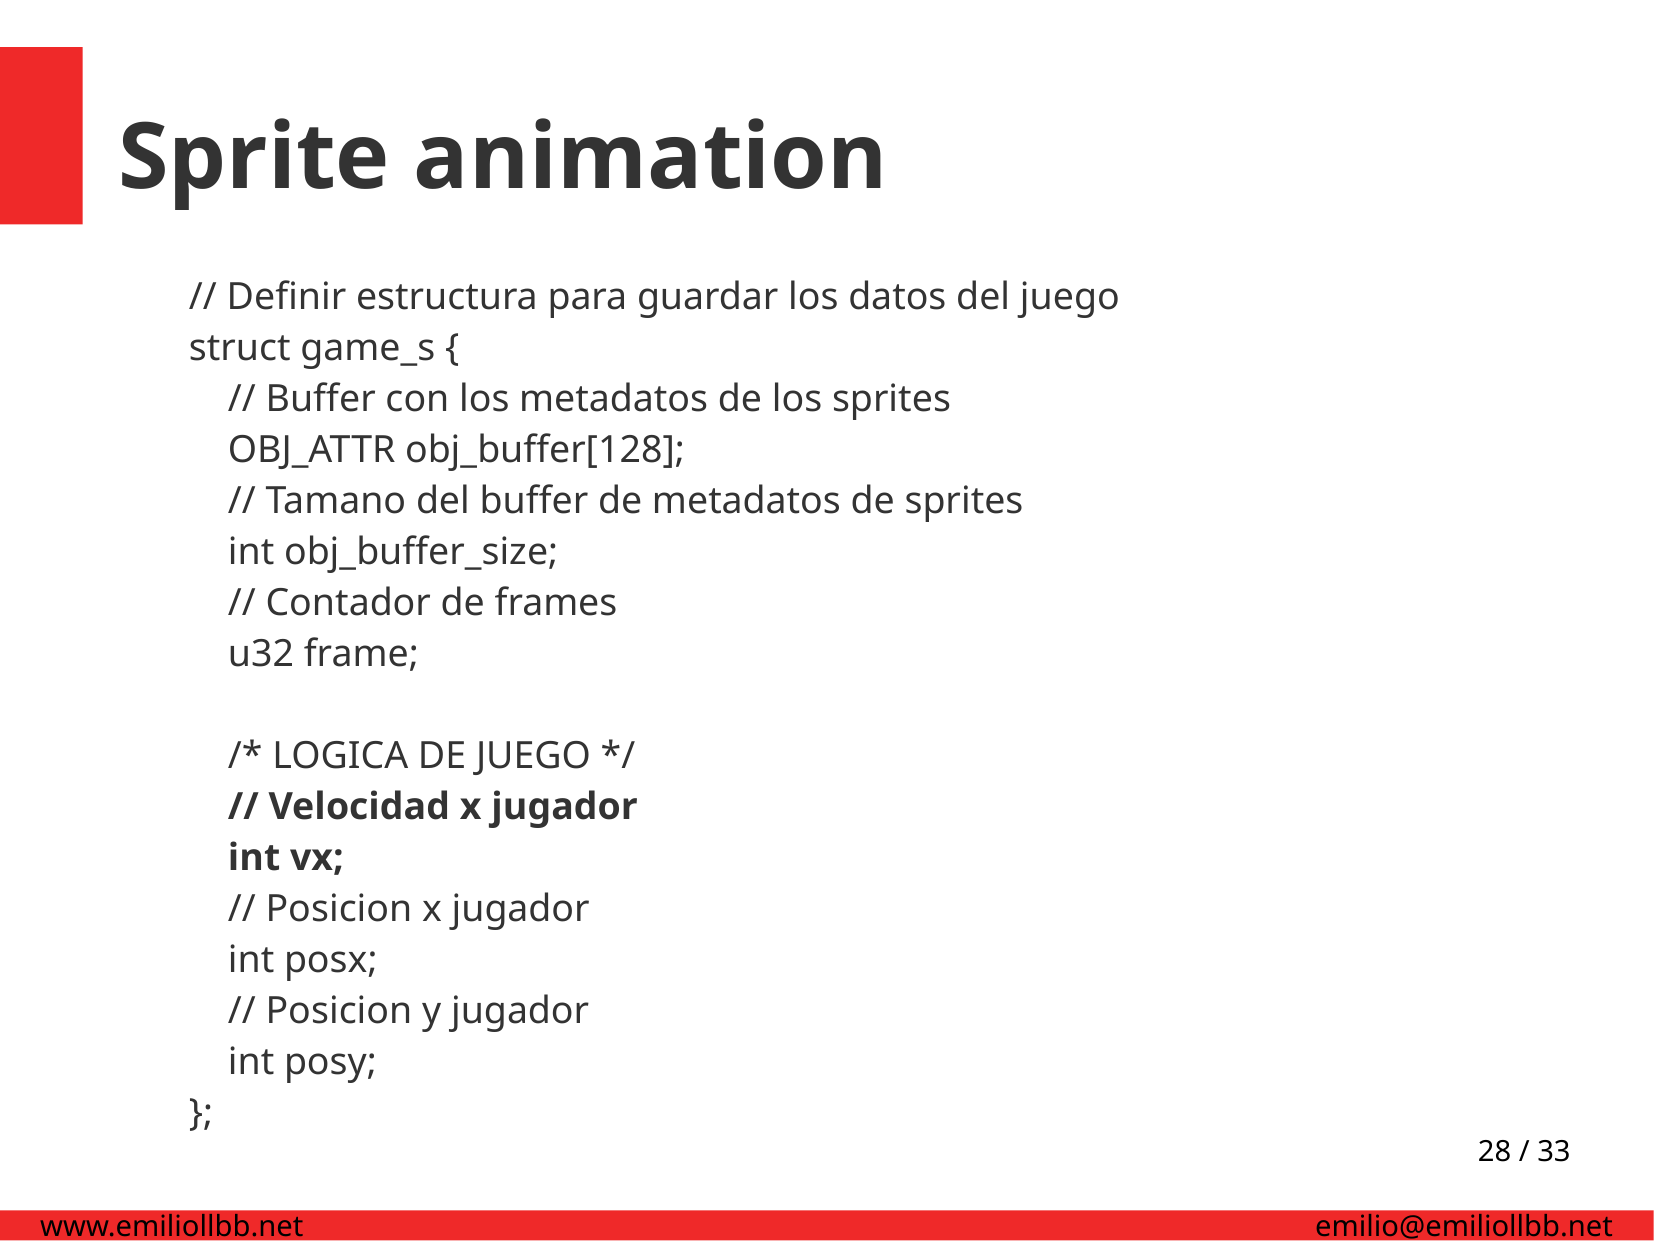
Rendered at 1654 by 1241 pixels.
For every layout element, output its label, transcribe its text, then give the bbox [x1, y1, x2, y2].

title Sprite animation [118, 49, 1571, 257]
list // Definir estructura para guardar los datos del juego struct game_s { // Buffer con los metadatos de los sprites OBJ_ATTR obj_buffer[128]; // Tamano del buffer de metadatos de sprites int obj_buffer_size; // Contador de frames u32 frame; /* LOGICA DE JUEGO */ // Velocidad x jugador int vx; // Posicion x jugador int posx; // Posicion y jugador int posy; }; [118, 269, 1536, 1104]
